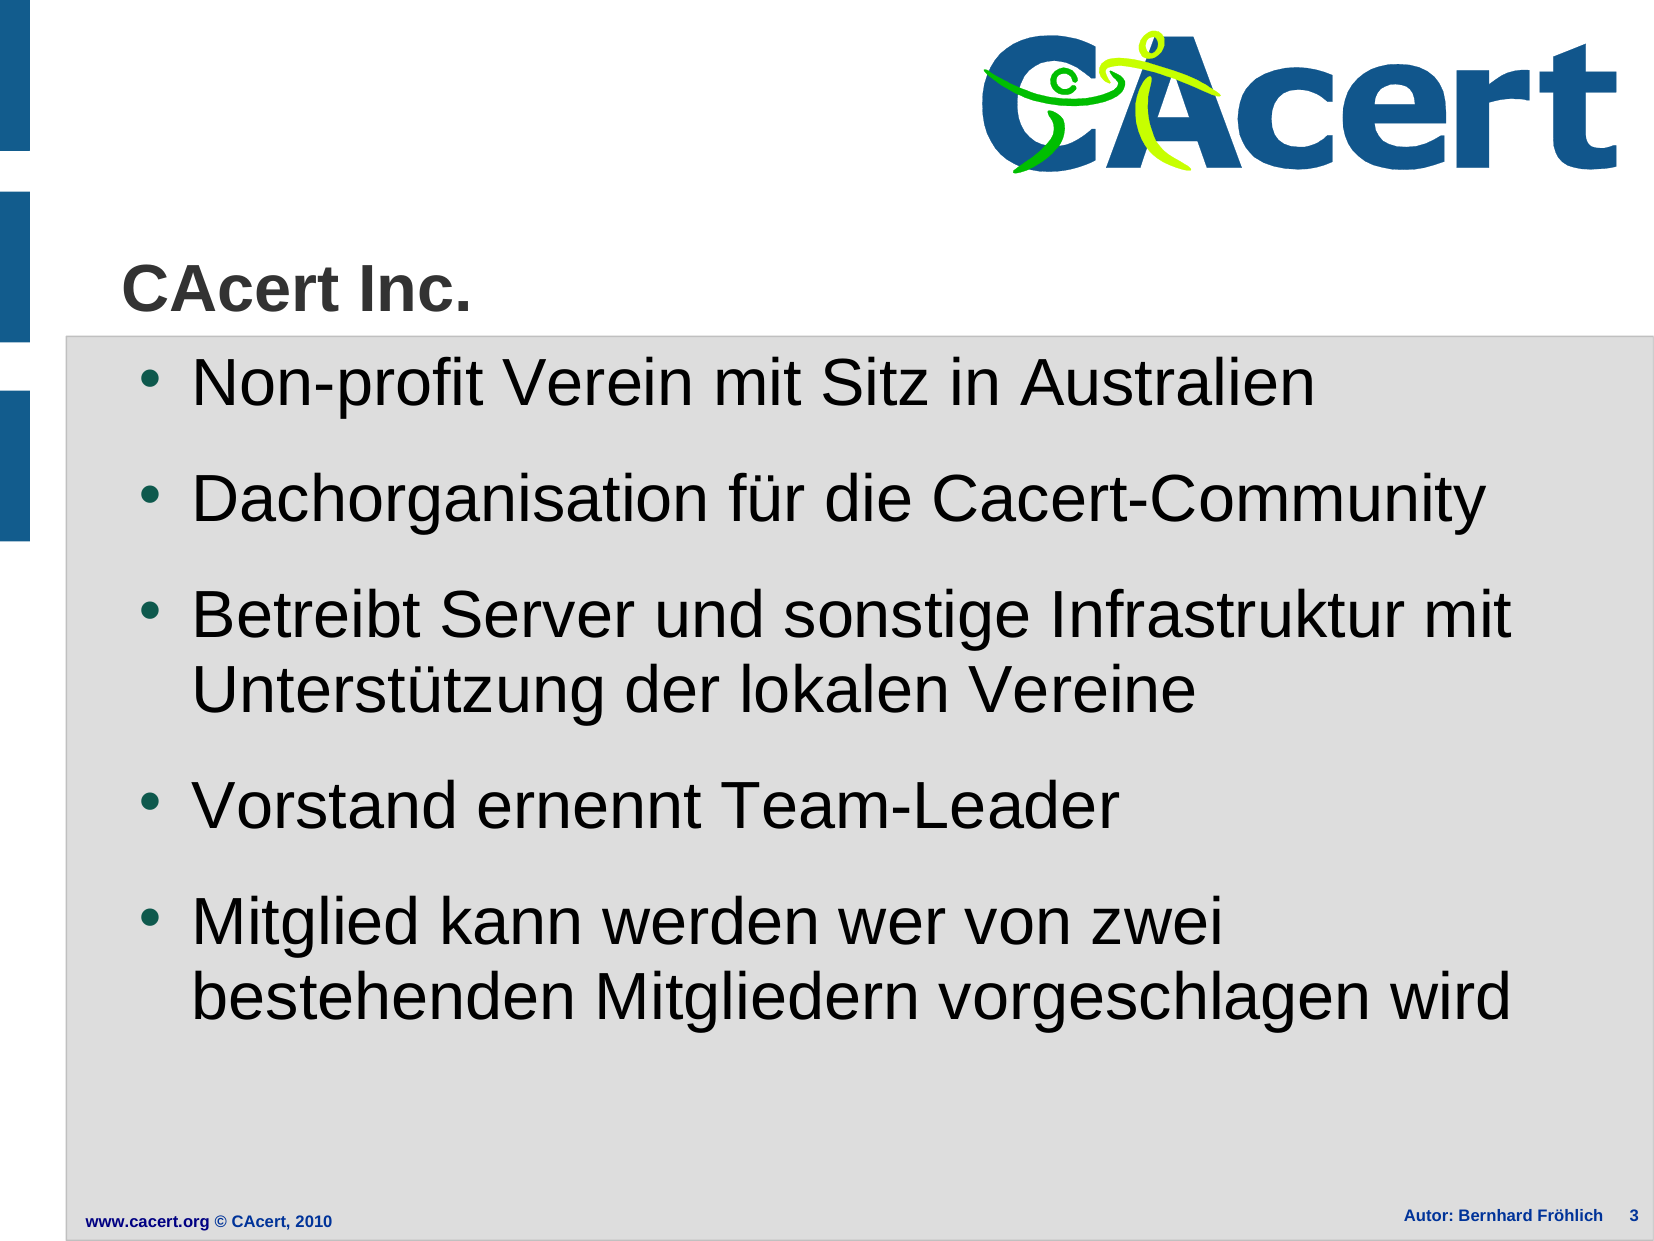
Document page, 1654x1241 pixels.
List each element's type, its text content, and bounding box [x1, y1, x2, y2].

list Non-profit Verein mit Sitz in Australien Dachorganisation für die Cacert-Community Betreibt Server und sonstige Infrastruktur mit Unterstützung der lokalen Vereine Vorstand ernennt Team-Leader Mitglied kann werden wer von zwei bestehenden Mitgliedern vorgeschlagen wird [121, 344, 1533, 1137]
title CAcert Inc. [121, 167, 1533, 326]
